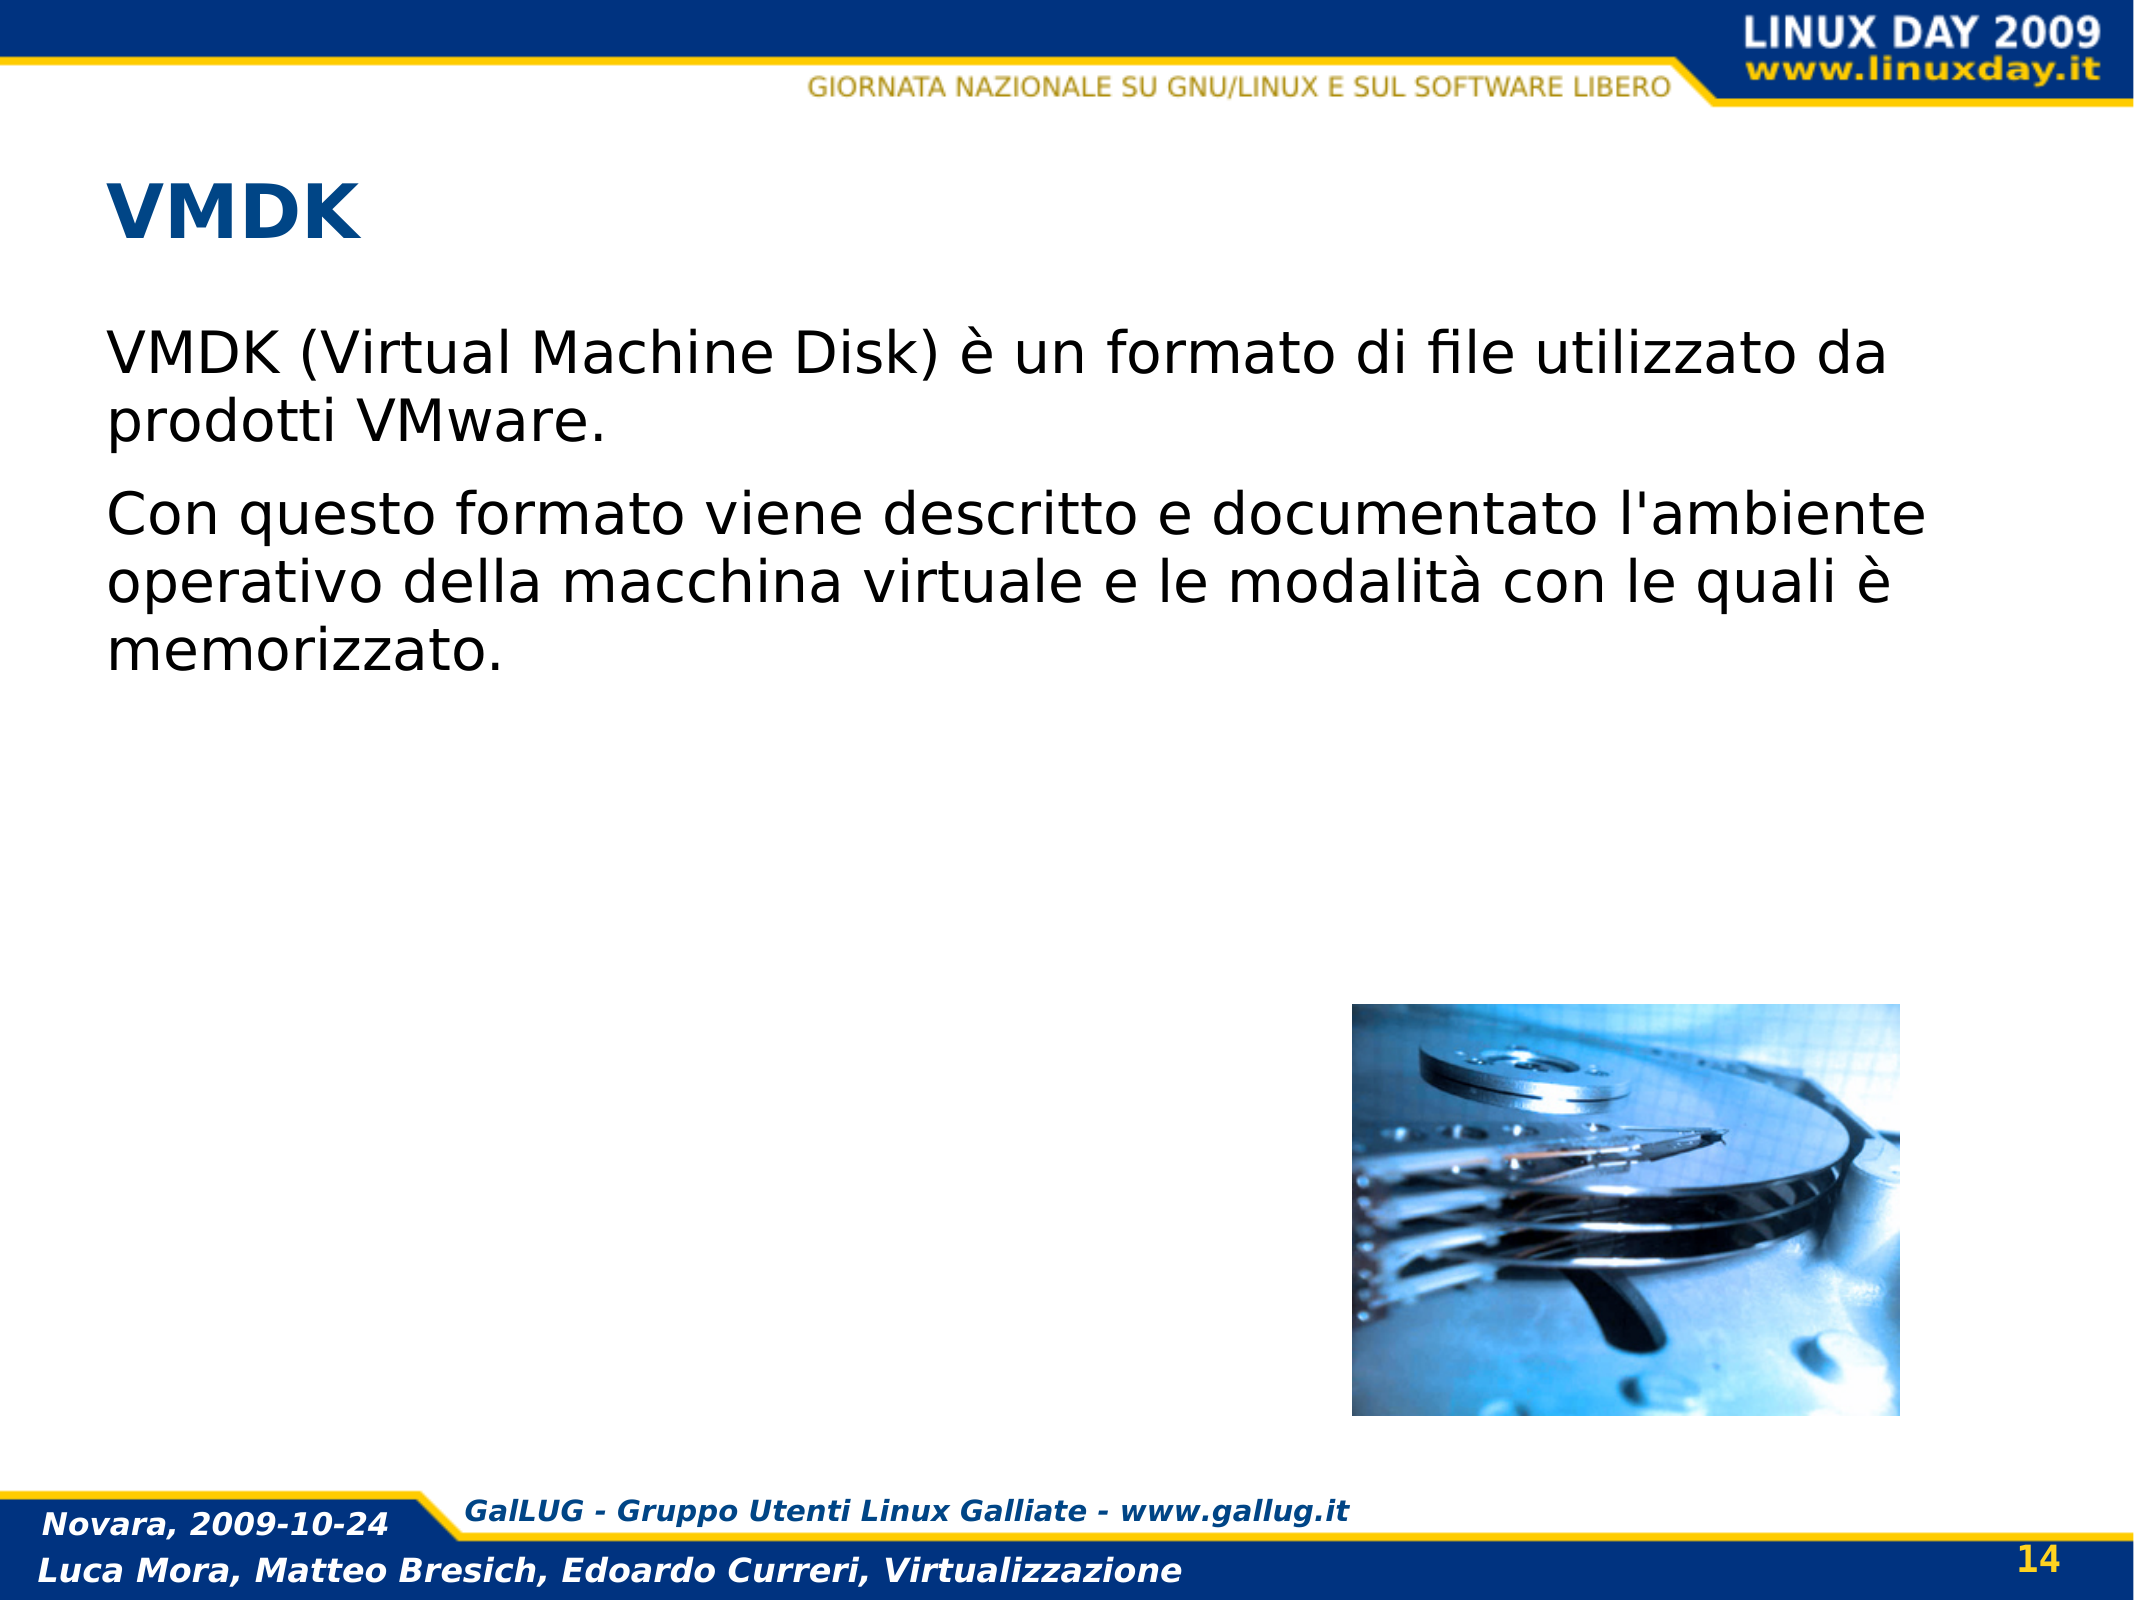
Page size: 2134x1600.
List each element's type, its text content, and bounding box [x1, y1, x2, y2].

list VMDK (Virtual Machine Disk) è un formato di file utilizzato da prodotti VMware. Con questo formato viene descritto e documentato l'ambiente operativo della macchina virtuale e le modalità con le quali è memorizzato. [106, 319, 2027, 1441]
title VMDK [106, 159, 2080, 267]
picture [0, 0, 2134, 1600]
